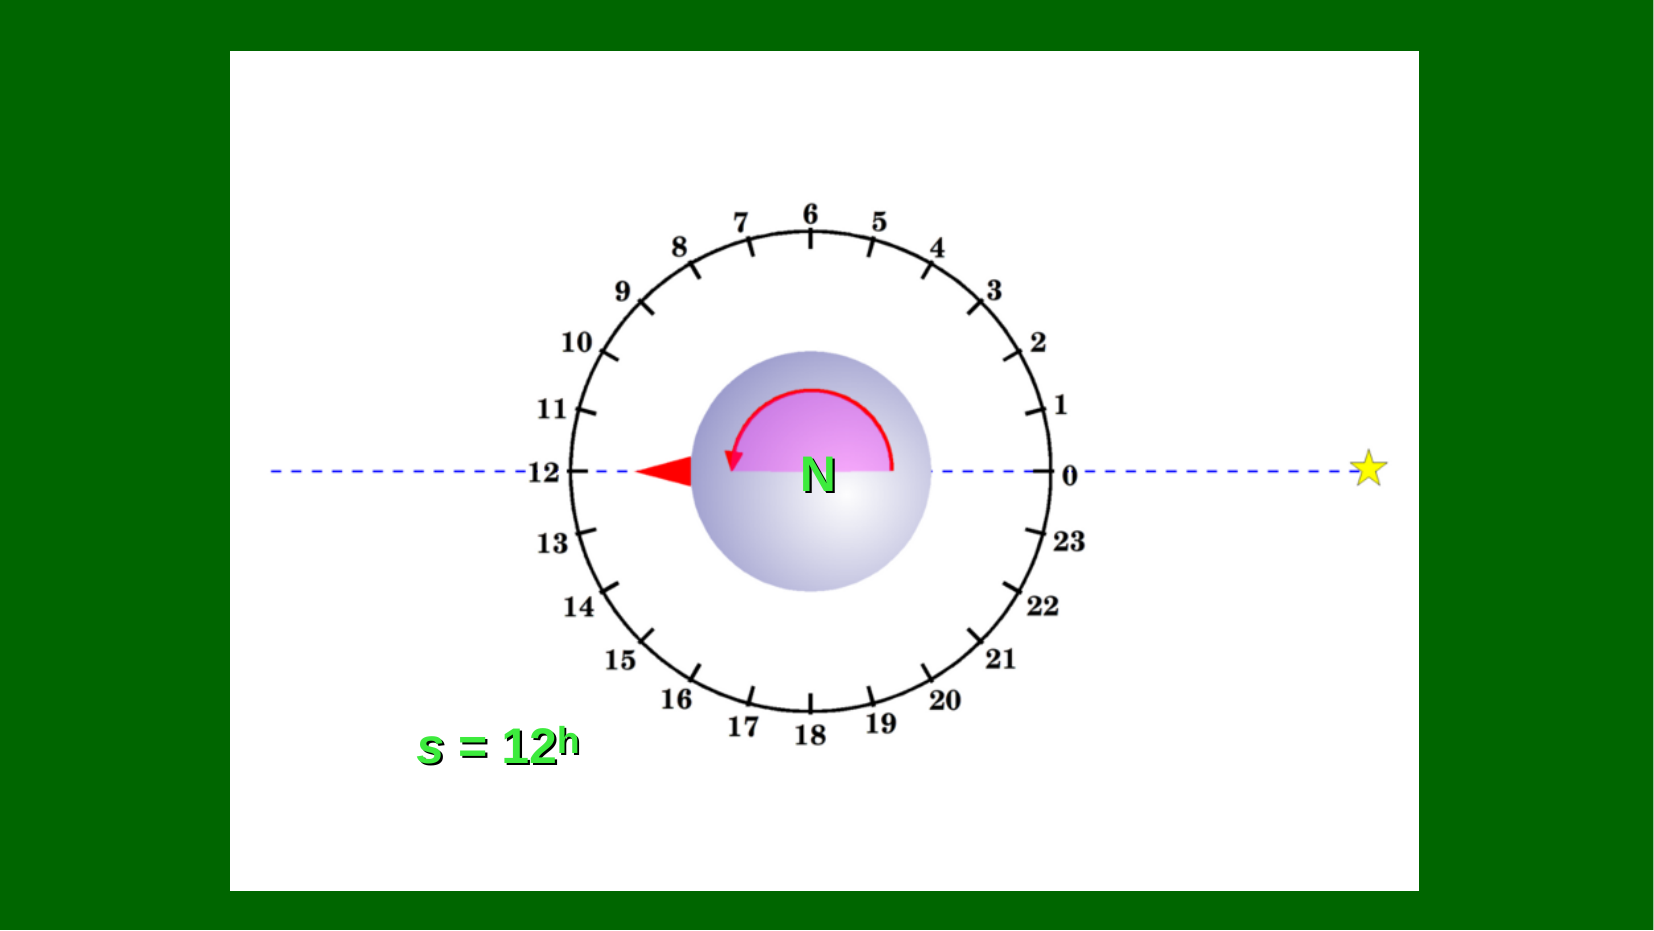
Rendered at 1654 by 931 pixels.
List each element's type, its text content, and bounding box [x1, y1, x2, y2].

text_box N [784, 438, 851, 510]
text_box s = 12h [401, 710, 595, 782]
picture [230, 51, 1419, 892]
